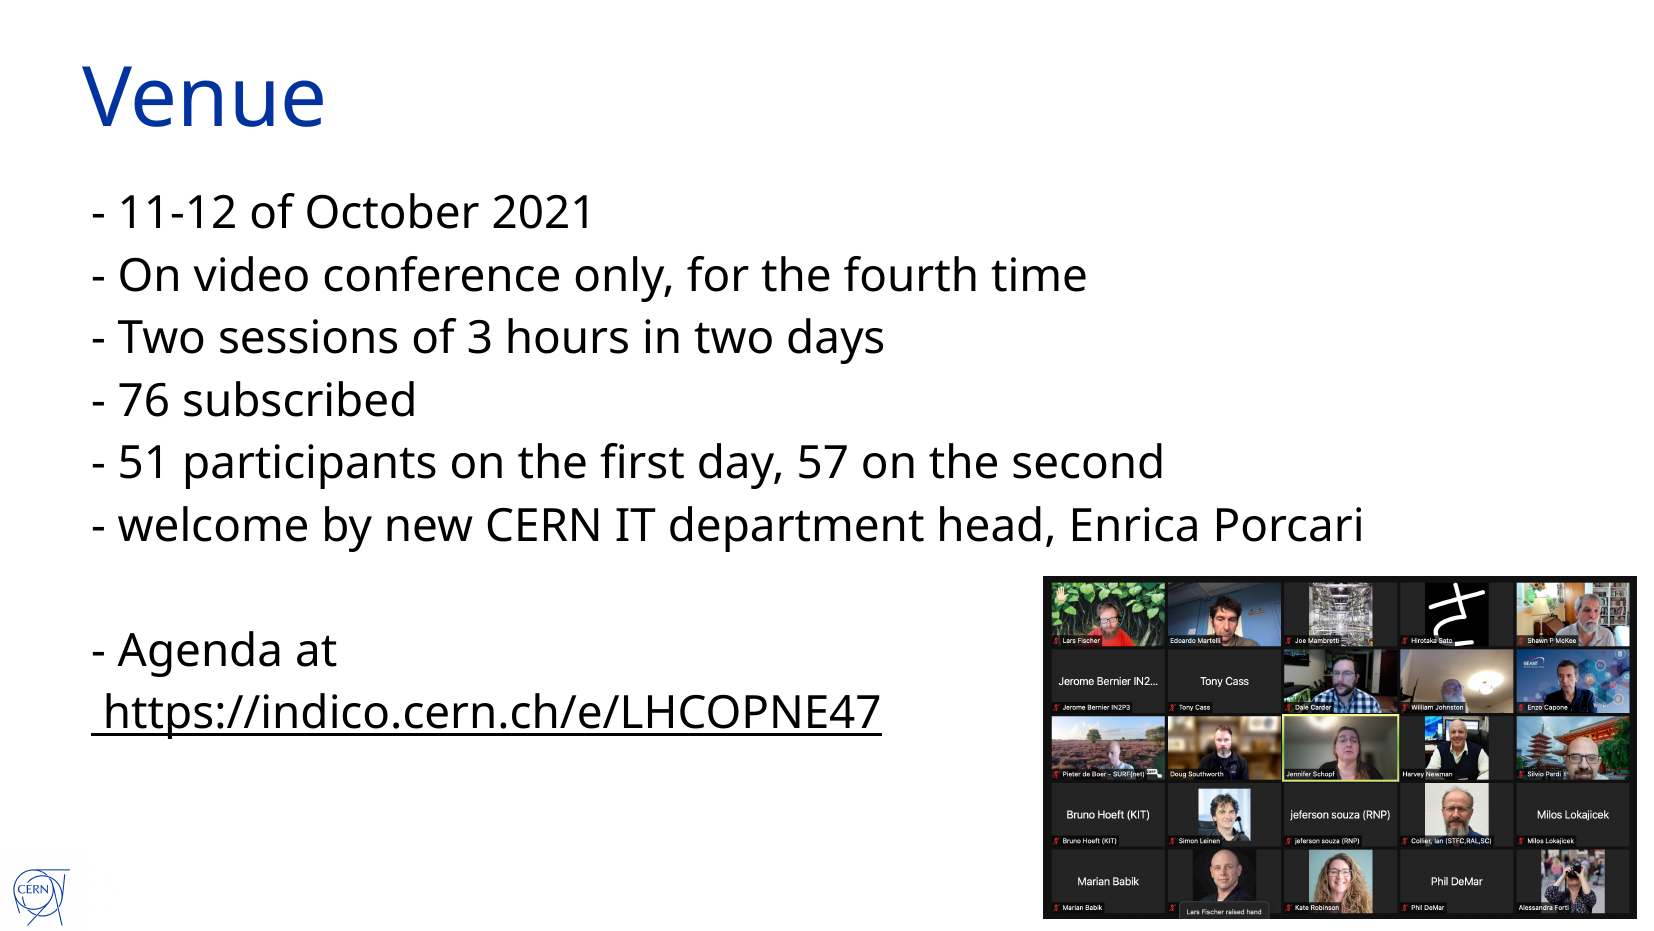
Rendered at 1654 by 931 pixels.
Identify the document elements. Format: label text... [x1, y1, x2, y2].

text_box - 11-12 of October 2021 - On video conference only, for the fourth time - Two sessions of 3 hours in two days - 76 subscribed - 51 participants on the first day, 57 on the second - welcome by new CERN IT department head, Enrica Porcari - Agenda at https://indico.cern.ch/e/LHCOPNE47 [76, 172, 1601, 925]
picture [1043, 576, 1637, 919]
title Venue [82, 37, 1571, 142]
picture [0, 850, 127, 931]
